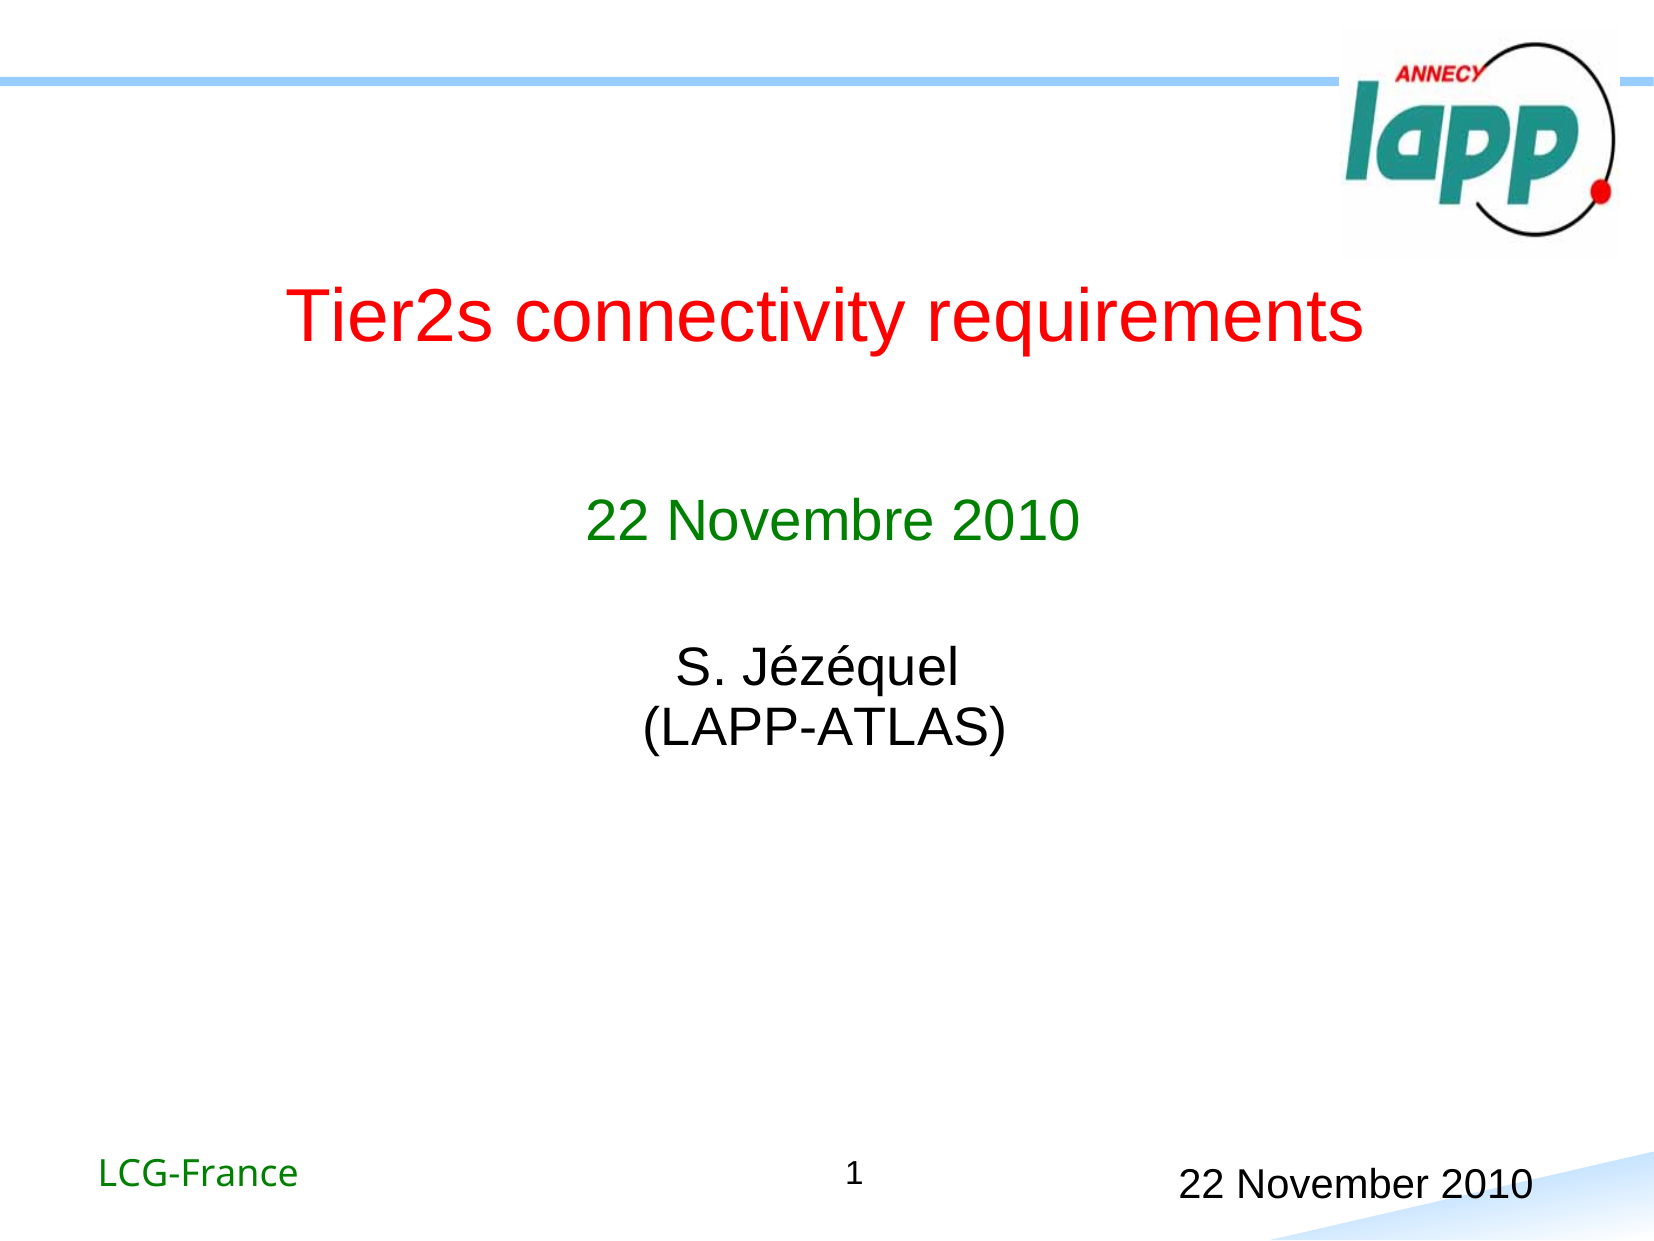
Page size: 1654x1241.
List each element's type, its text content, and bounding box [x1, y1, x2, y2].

subtitle Tier2s connectivity requirements 22 Novembre 2010 S. Jézéquel (LAPP-ATLAS) [58, 189, 1592, 1131]
picture [1339, 27, 1620, 260]
